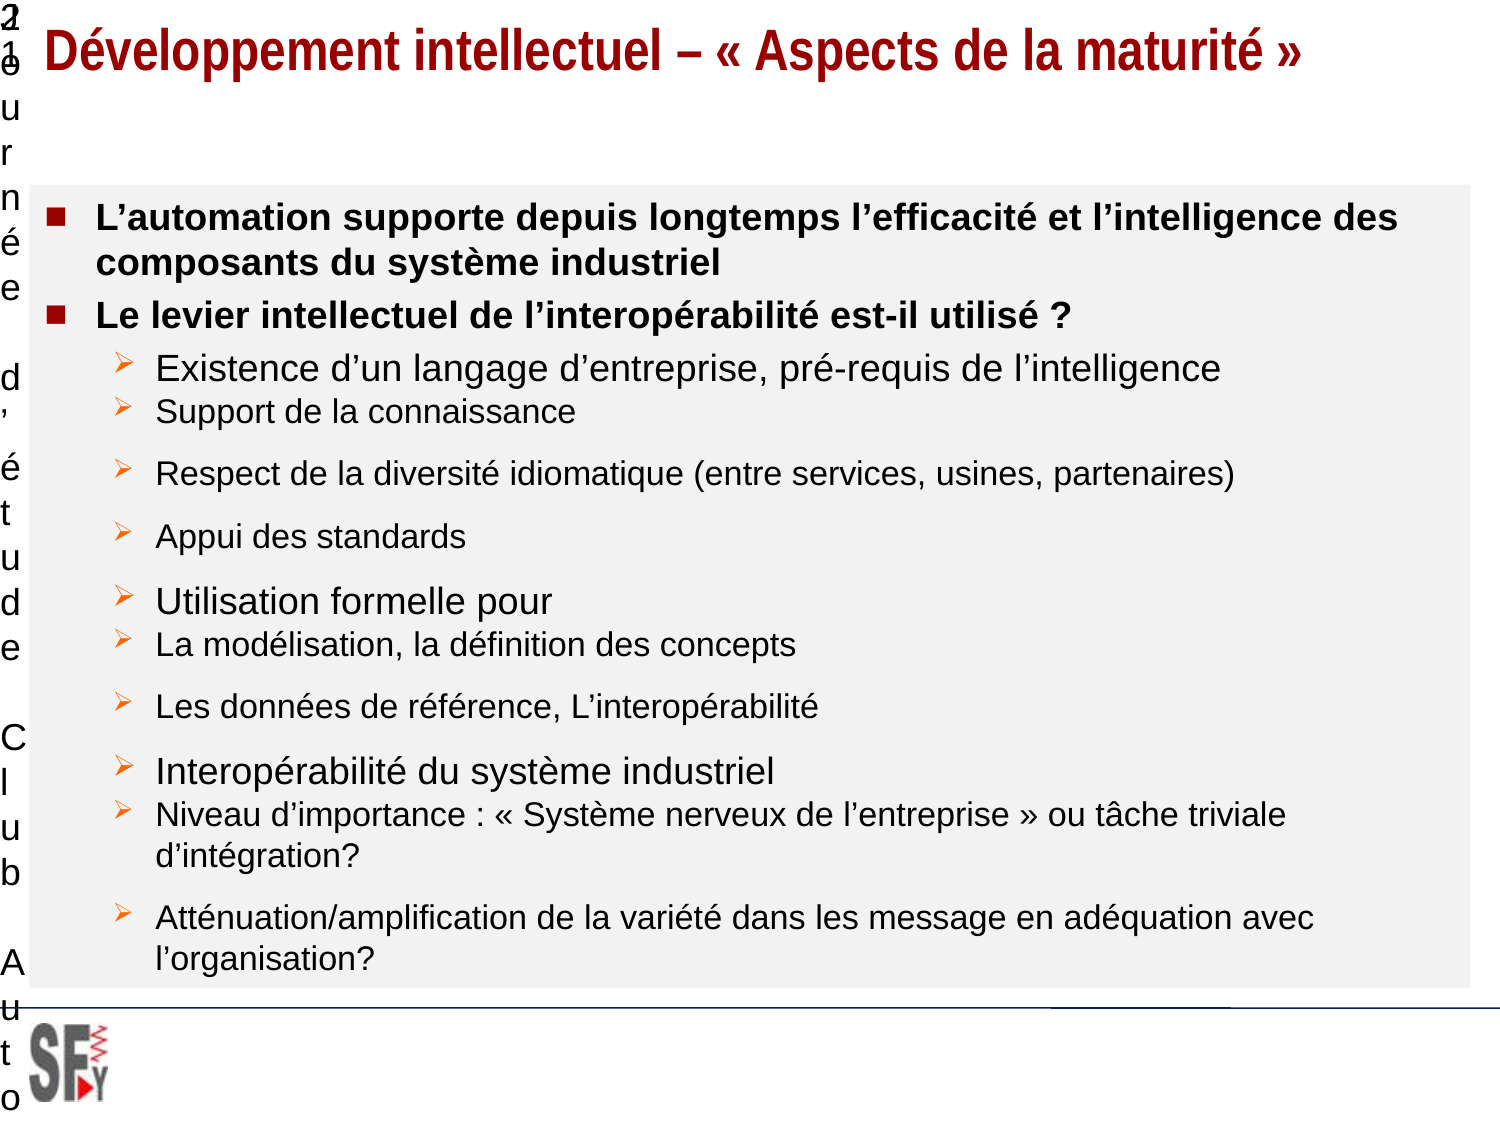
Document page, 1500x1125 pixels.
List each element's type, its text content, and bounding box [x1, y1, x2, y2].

title Développement intellectuel – « Aspects de la maturité » [29, 12, 1471, 138]
picture [29, 1023, 108, 1102]
list L’automation supporte depuis longtemps l’efficacité et l’intelligence des composants du système industriel Le levier intellectuel de l’interopérabilité est-il utilisé ? Existence d’un langage d’entreprise, pré-requis de l’intelligence Support de la connaissance Respect de la diversité idiomatique (entre services, usines, partenaires) Appui des standards Utilisation formelle pour La modélisation, la définition des concepts Les données de référence, L’interopérabilité Interopérabilité du système industriel Niveau d’importance : « Système nerveux de l’entreprise » ou tâche triviale d’intégration? Atténuation/amplification de la variété dans les message en adéquation avec l’organisation? [29, 184, 1471, 988]
